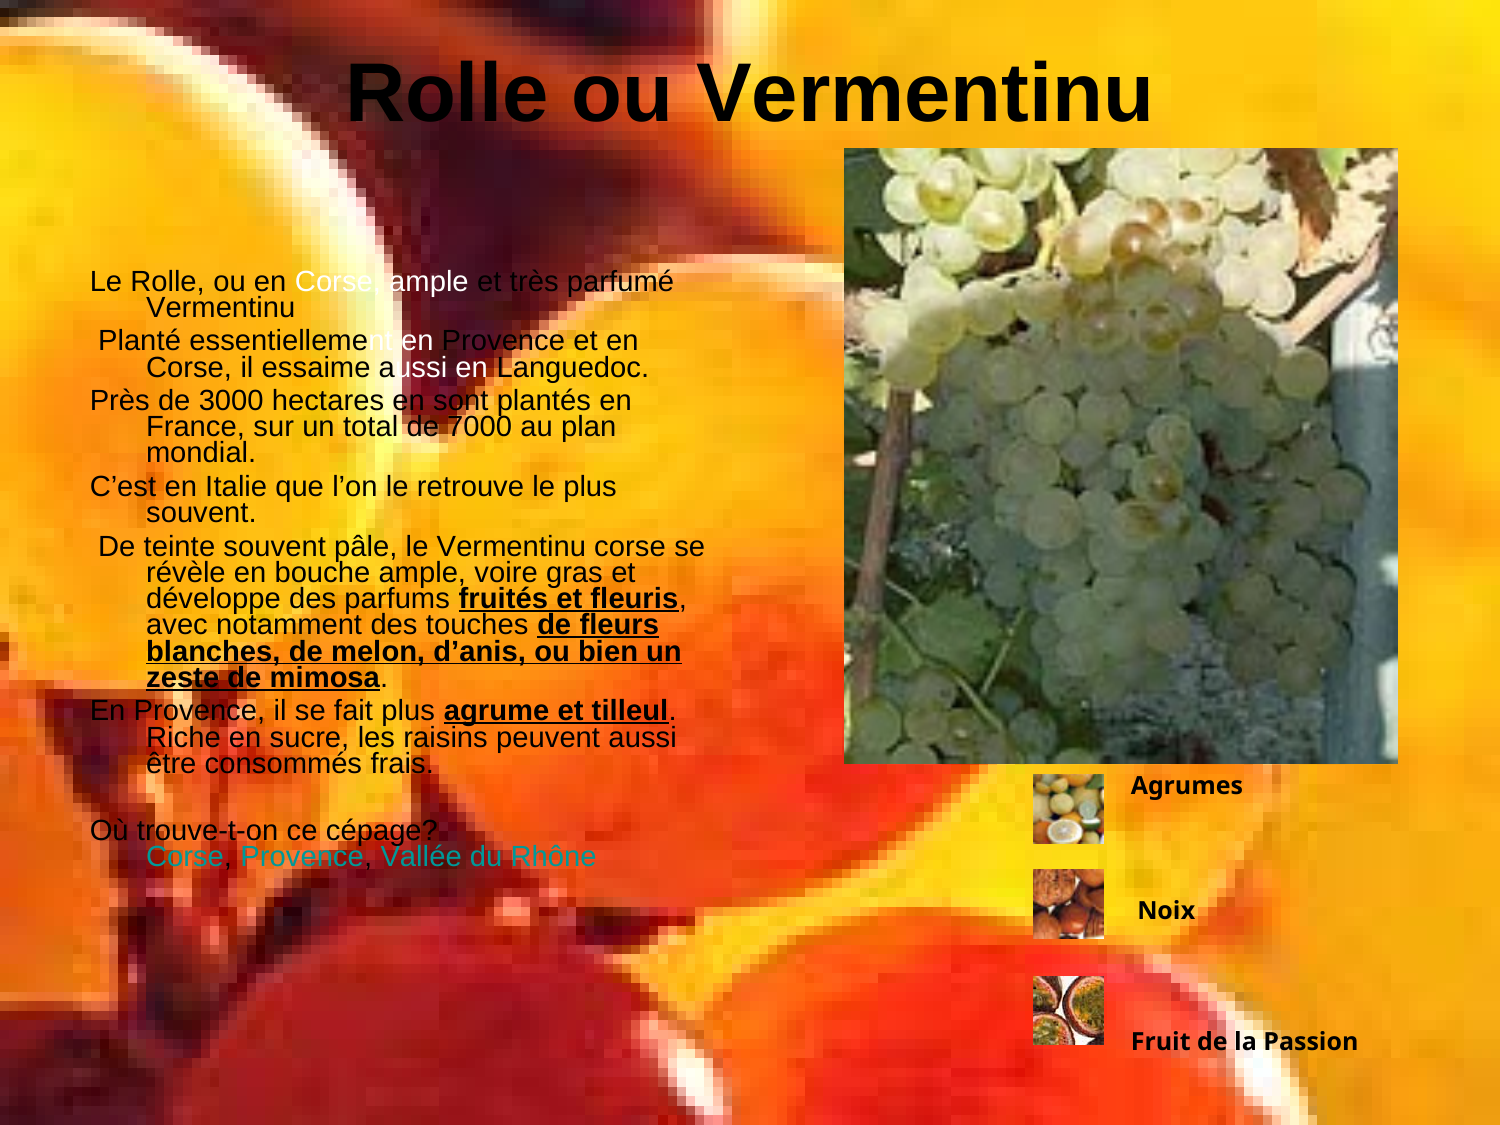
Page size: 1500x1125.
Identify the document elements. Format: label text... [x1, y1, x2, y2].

picture [0, 0, 1500, 1125]
text_box Agrumes [1116, 739, 1404, 865]
title Rolle ou Vermentinu [75, 23, 1426, 254]
list Le Rolle, ou en Corse, ample et très parfumé Vermentinu Planté essentiellement en Provence et en Corse, il essaime aussi en Languedoc. Près de 3000 hectares en sont plantés en France, sur un total de 7000 au plan mondial. C’est en Italie que l’on le retrouve le plus souvent. De teinte souvent pâle, le Vermentinu corse se révèle en bouche ample, voire gras et développe des parfums fruités et fleuris, avec notamment des touches de fleurs blanches, de melon, d’anis, ou bien un zeste de mimosa. En Provence, il se fait plus agrume et tilleul. Riche en sucre, les raisins peuvent aussi être consommés frais. Où trouve-t-on ce cépage? Corse, Provence, Vallée du Rhône [75, 262, 738, 1006]
text_box Noix [1116, 865, 1404, 990]
text_box Fruit de la Passion [1116, 990, 1404, 1093]
